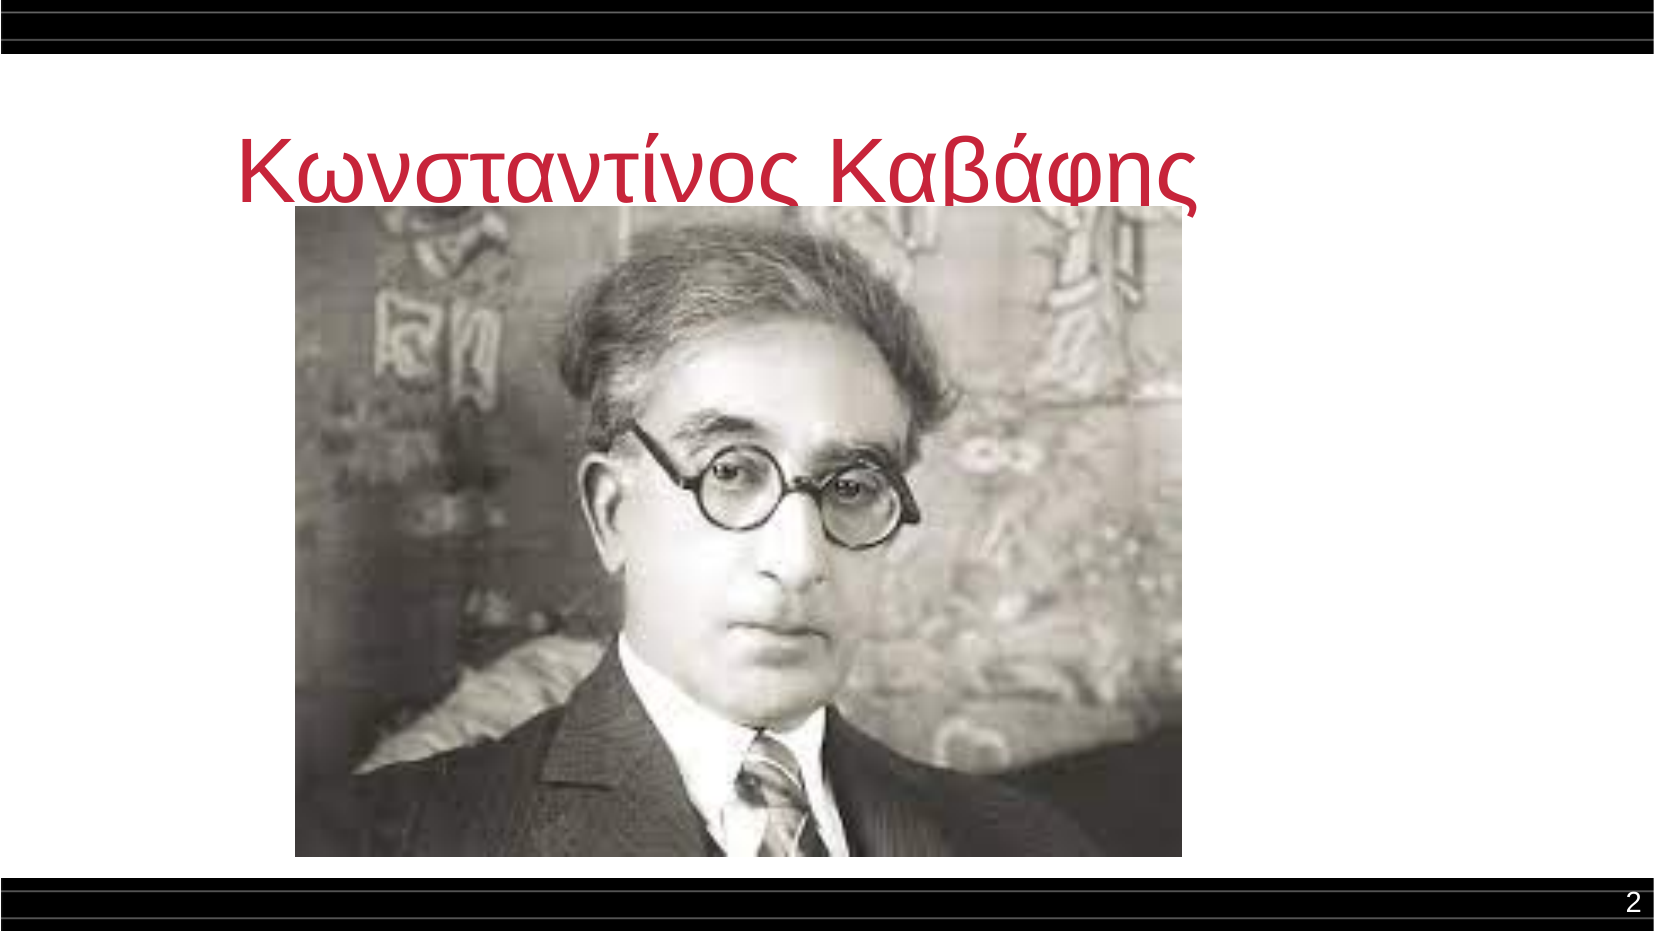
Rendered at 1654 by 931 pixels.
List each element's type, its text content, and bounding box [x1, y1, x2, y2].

picture [295, 206, 1182, 857]
title Κωνσταντίνος Καβάφης [82, 92, 1571, 249]
picture [1, 878, 1654, 931]
picture [1, 0, 1654, 54]
